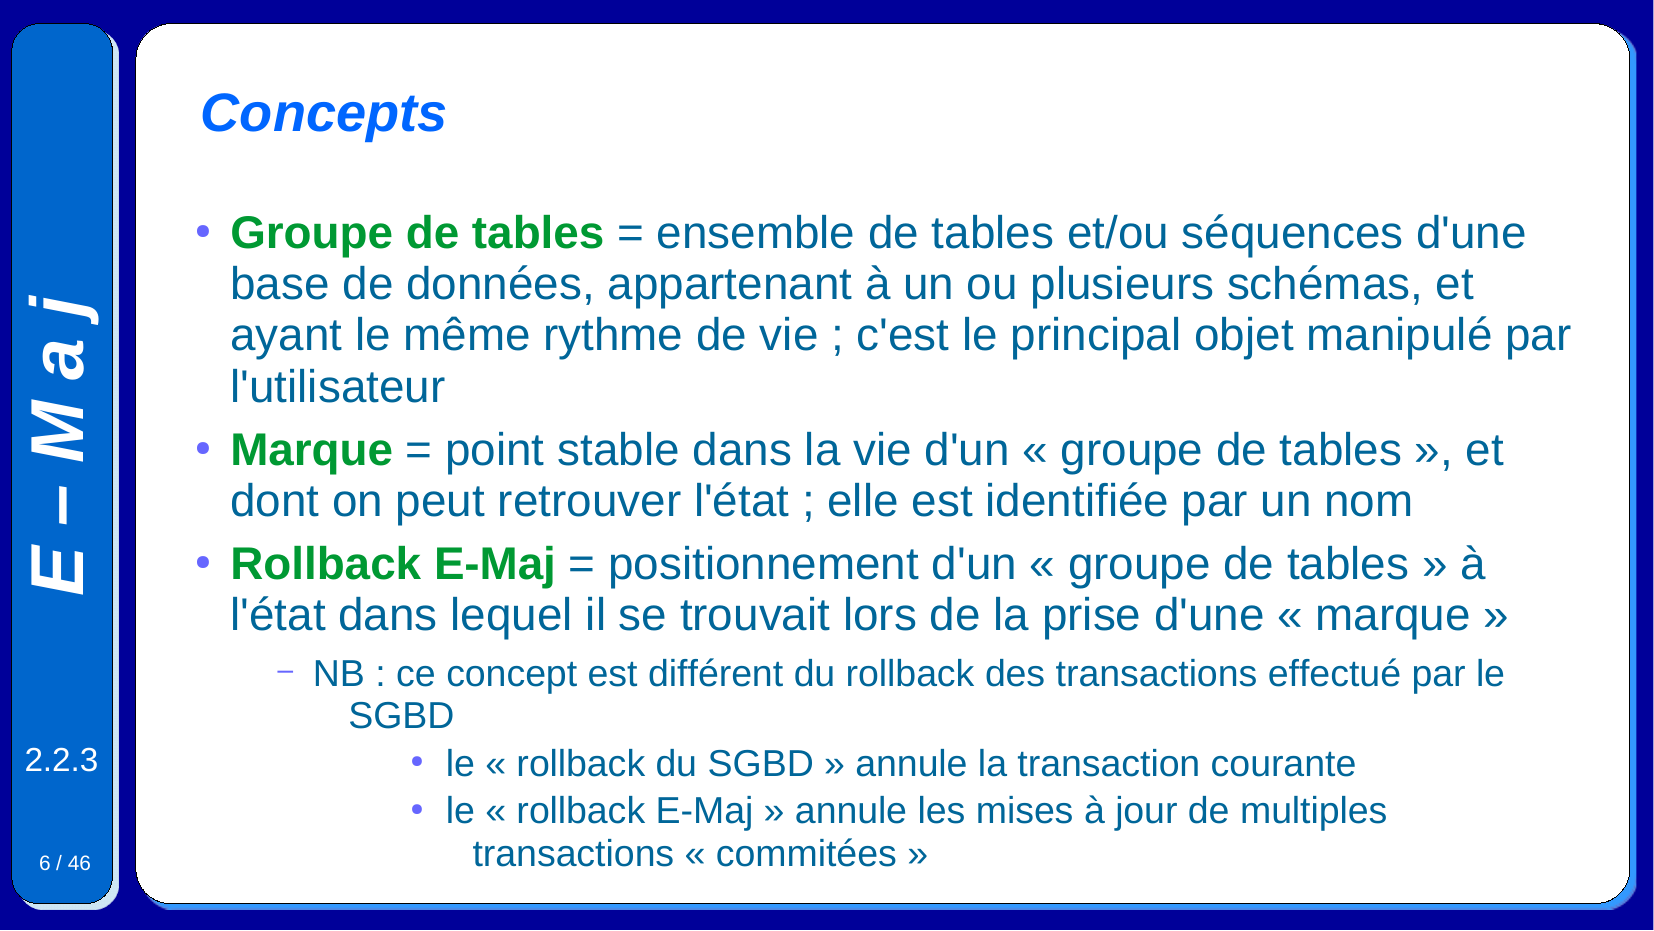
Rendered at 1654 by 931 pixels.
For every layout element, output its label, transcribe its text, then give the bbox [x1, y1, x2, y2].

list Groupe de tables = ensemble de tables et/ou séquences d'une base de données, appartenant à un ou plusieurs schémas, et ayant le même rythme de vie ; c'est le principal objet manipulé par l'utilisateur Marque = point stable dans la vie d'un « groupe de tables », et dont on peut retrouver l'état ; elle est identifiée par un nom Rollback E-Maj = positionnement d'un « groupe de tables » à l'état dans lequel il se trouvait lors de la prise d'une « marque » NB : ce concept est différent du rollback des transactions effectué par le SGBD le « rollback du SGBD » annule la transaction courante le « rollback E-Maj » annule les mises à jour de multiples transactions « commitées » [177, 206, 1587, 875]
title Concepts [200, 34, 1575, 191]
